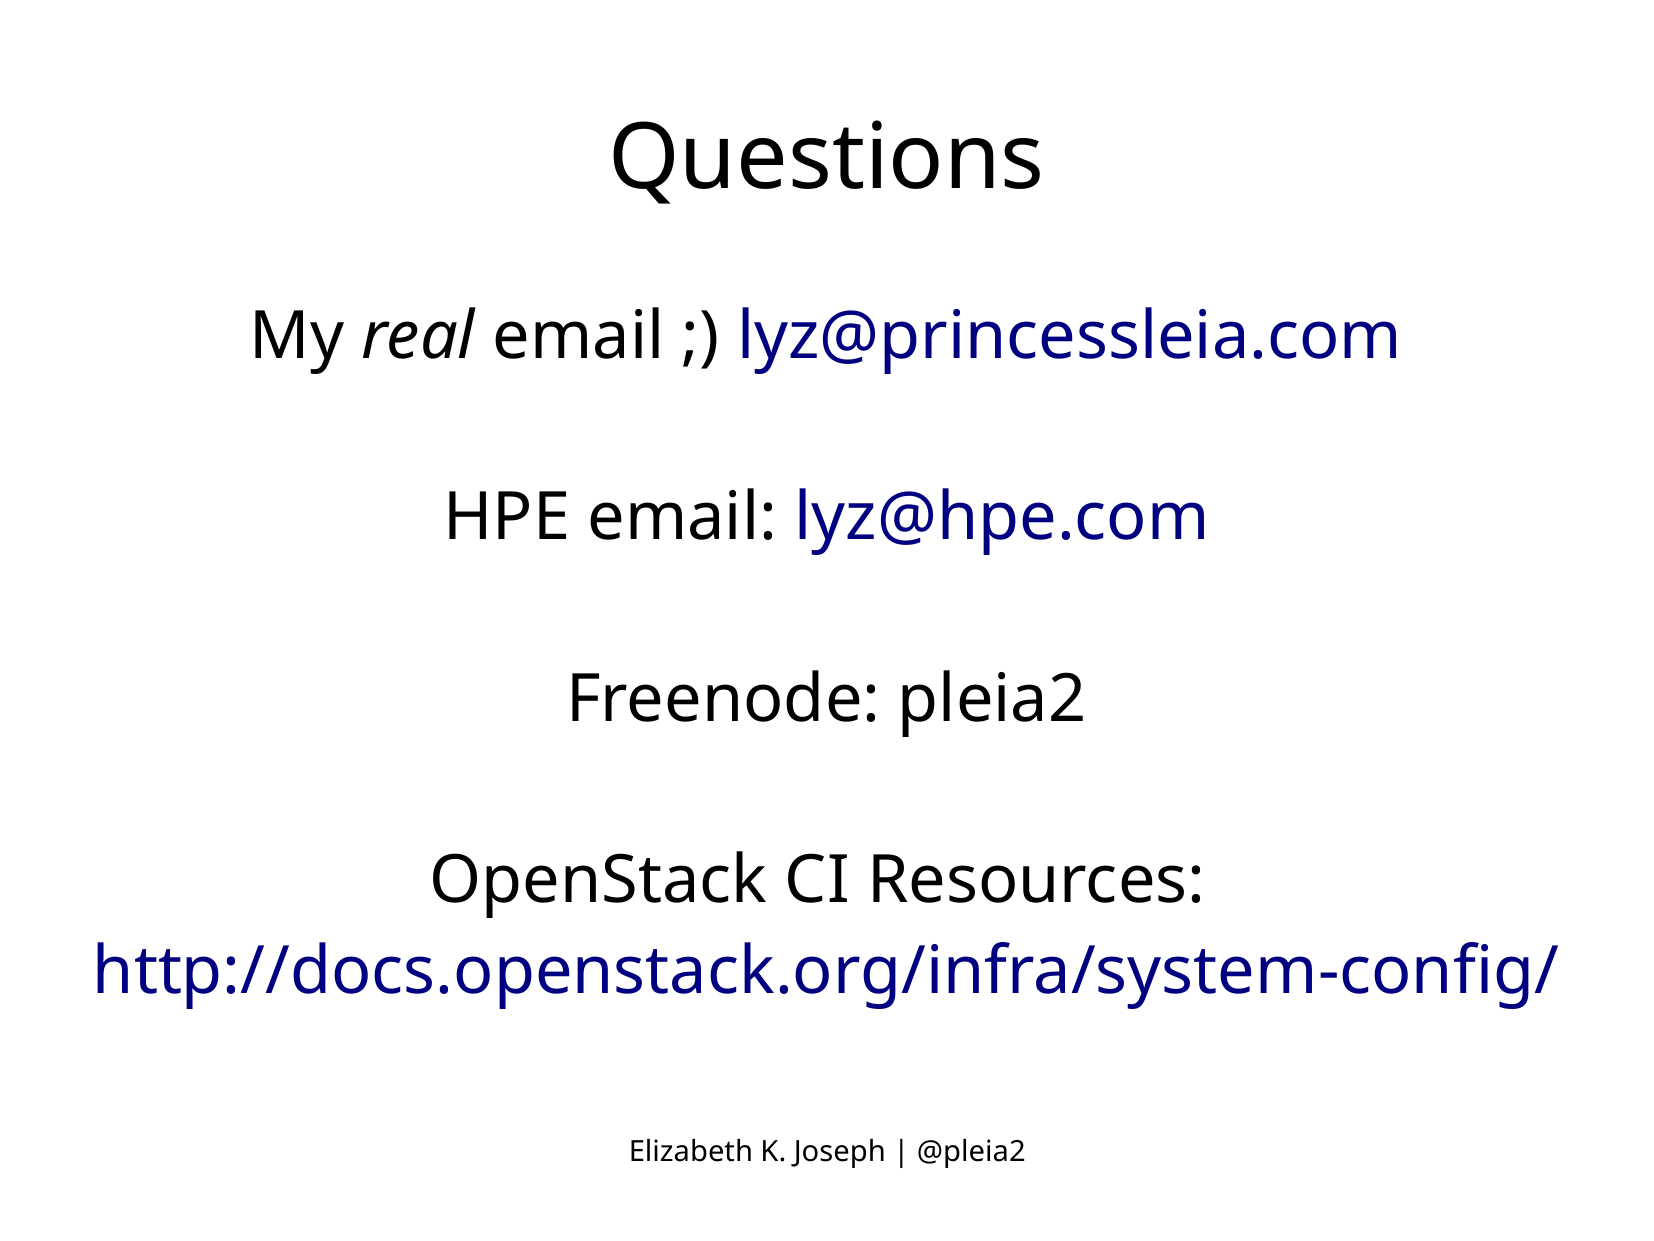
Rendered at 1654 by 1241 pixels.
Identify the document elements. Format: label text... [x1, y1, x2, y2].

subtitle My real email ;) lyz@princessleia.com HPE email: lyz@hpe.com Freenode: pleia2 OpenStack CI Resources: http://docs.openstack.org/infra/system-config/ [82, 290, 1571, 1010]
title Questions [82, 49, 1571, 257]
